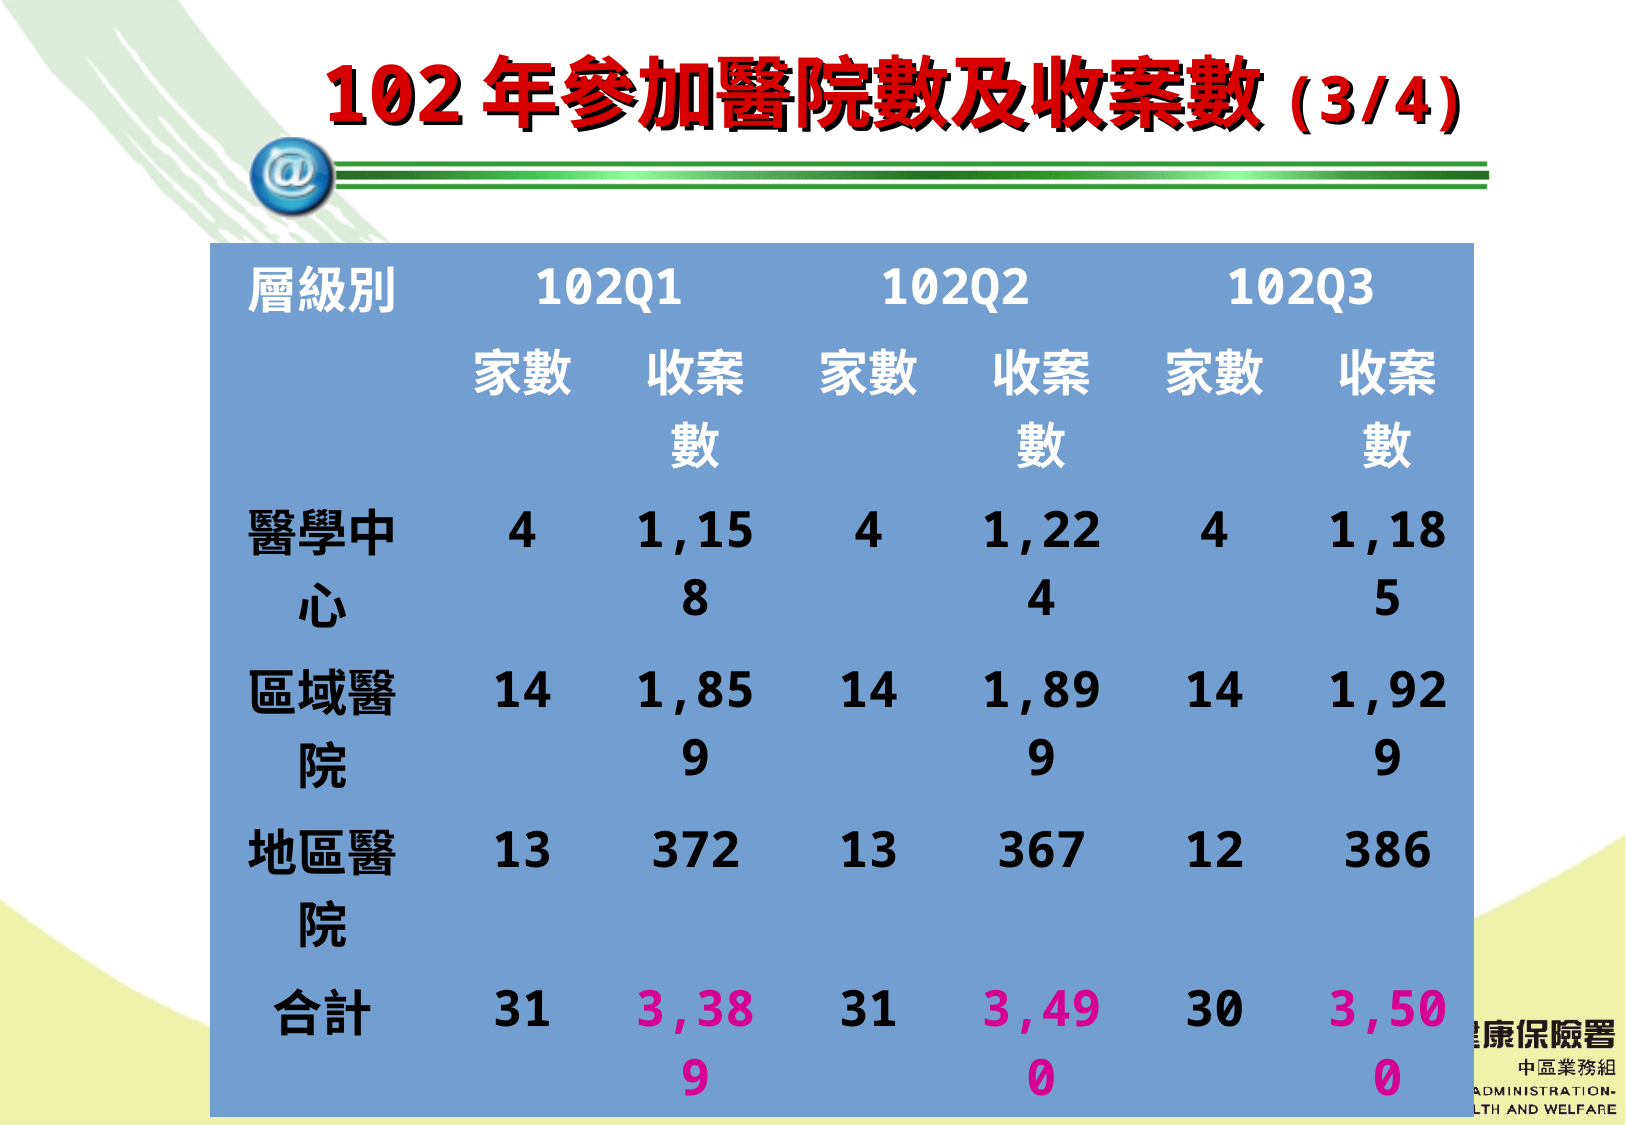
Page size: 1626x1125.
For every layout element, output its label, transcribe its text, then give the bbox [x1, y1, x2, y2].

table_cell 12 [1128, 806, 1301, 966]
table_cell 4 [1128, 486, 1301, 646]
table_cell 14 [436, 646, 609, 806]
table_cell 14 [1128, 646, 1301, 806]
table_cell 31 [782, 966, 955, 1117]
table_cell 386 [1301, 806, 1474, 966]
table_cell 14 [782, 646, 955, 806]
table_cell 家數 [782, 327, 955, 486]
table_cell 3,389 [609, 966, 782, 1117]
table_cell 家數 [436, 327, 609, 486]
table_cell 1,929 [1301, 646, 1474, 806]
table_cell 3,490 [955, 966, 1128, 1117]
table_cell 1,859 [609, 646, 782, 806]
table_cell 收案數 [609, 327, 782, 486]
table_header 102Q2 [782, 243, 1128, 327]
table_cell 4 [782, 486, 955, 646]
table_cell 區域醫院 [210, 646, 436, 806]
table_cell 1,224 [955, 486, 1128, 646]
table_cell 13 [436, 806, 609, 966]
table_cell 31 [436, 966, 609, 1117]
table_cell 1,185 [1301, 486, 1474, 646]
table_header 層級別 [210, 243, 436, 486]
table_cell 醫學中心 [210, 486, 436, 646]
table_cell 30 [1128, 966, 1301, 1117]
table_cell 家數 [1128, 327, 1301, 486]
table_header 102Q3 [1128, 243, 1474, 327]
table_cell 4 [436, 486, 609, 646]
table_cell 3,500 [1301, 966, 1474, 1117]
table_cell 367 [955, 806, 1128, 966]
table_cell 收案數 [1301, 327, 1474, 486]
table_cell 1,899 [955, 646, 1128, 806]
title 102年參加醫院數及收案數(3/4) [292, 31, 1498, 149]
table_header 102Q1 [436, 243, 782, 327]
table_cell 372 [609, 806, 782, 966]
table_cell 地區醫院 [210, 806, 436, 966]
table_cell 合計 [210, 966, 436, 1117]
table_cell 1,158 [609, 486, 782, 646]
table_cell 收案數 [955, 327, 1128, 486]
table_cell 13 [782, 806, 955, 966]
